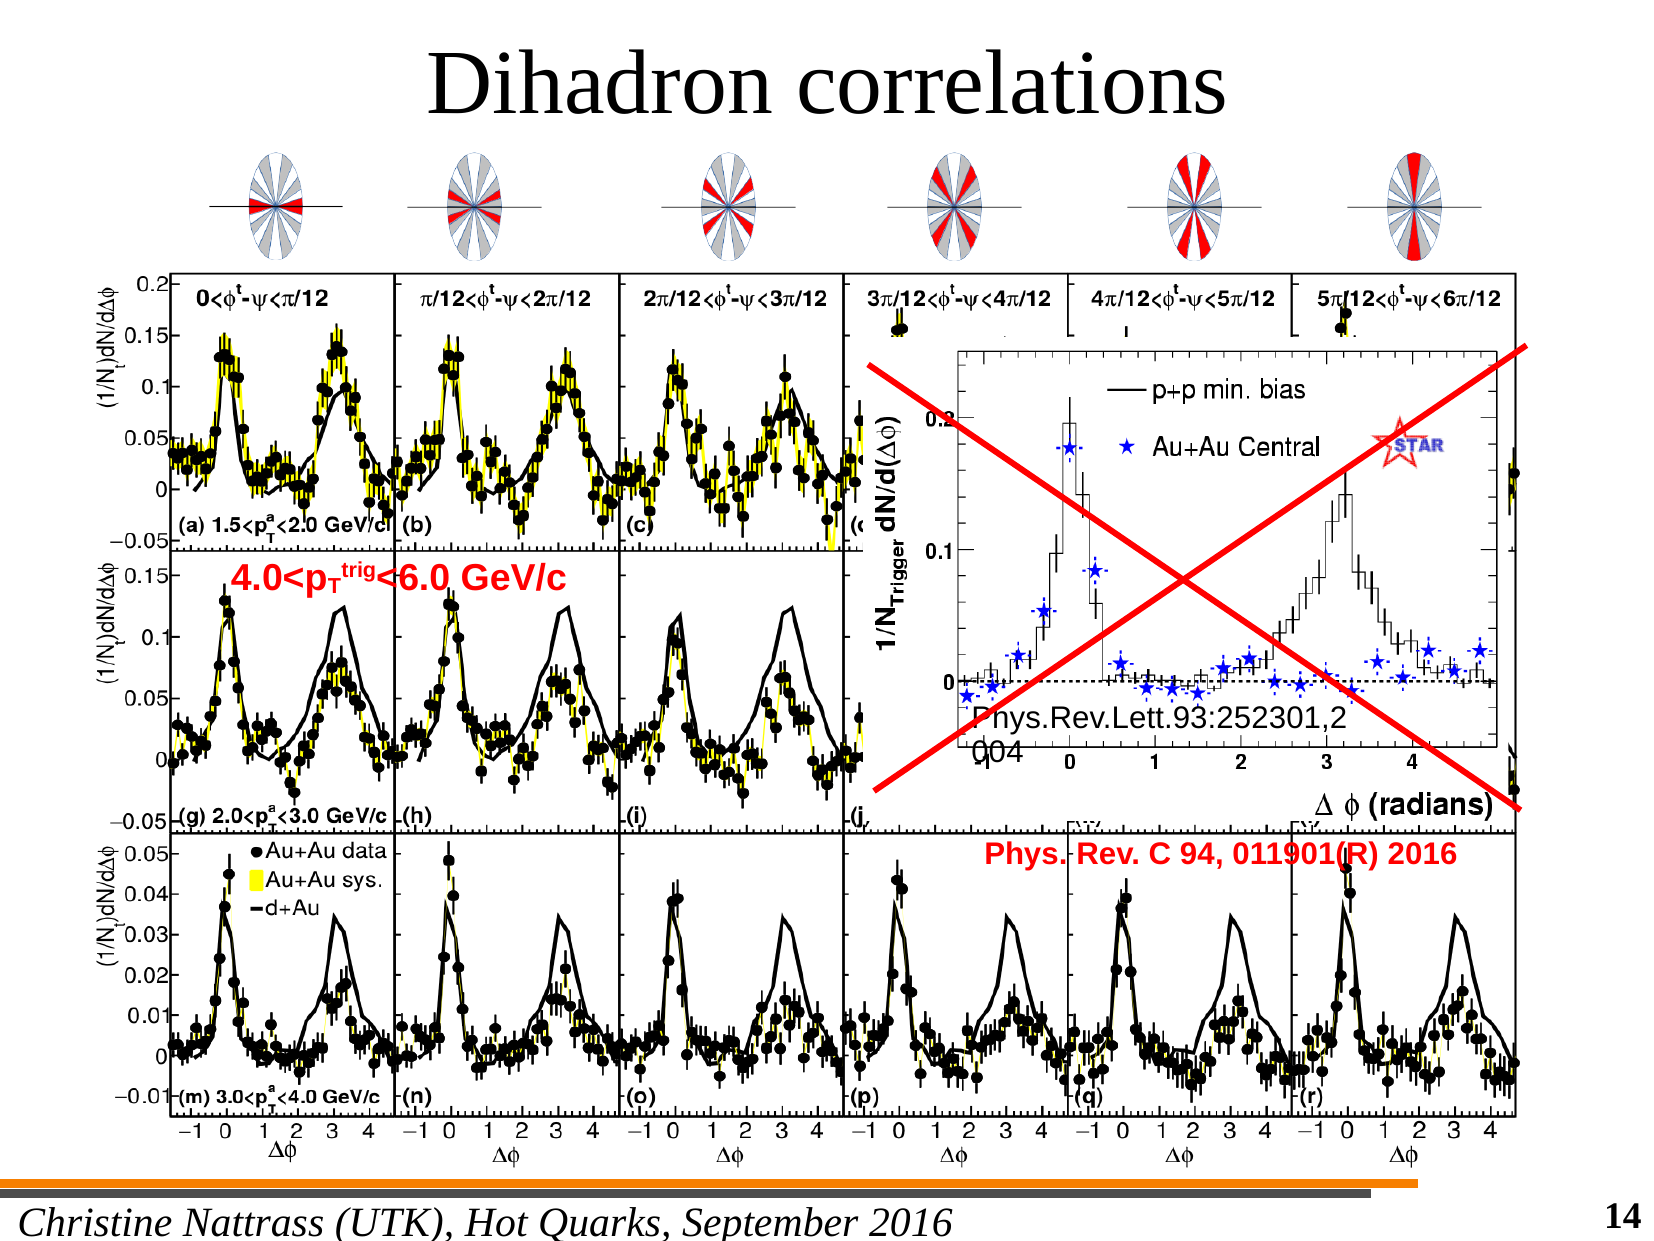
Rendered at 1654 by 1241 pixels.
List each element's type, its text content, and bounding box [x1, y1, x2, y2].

title Dihadron correlations [11, 8, 1646, 157]
text_box 4.0<pTtrig<6.0 GeV/c [216, 549, 688, 620]
picture [84, 267, 1523, 1179]
picture [660, 152, 796, 262]
picture [1346, 152, 1482, 262]
picture [1190, 352, 1523, 797]
text_box Phys. Rev. C 94, 011901(R) 2016 [969, 769, 1530, 977]
picture [406, 152, 542, 262]
picture [1026, 584, 1340, 692]
picture [1126, 152, 1262, 262]
text_box Phys.Rev.Lett.93:252301,2004 [956, 692, 1378, 778]
text_box Phys.Rev.Lett.93:252301,2004 [956, 692, 1012, 730]
picture [886, 152, 1022, 262]
picture [208, 152, 343, 260]
